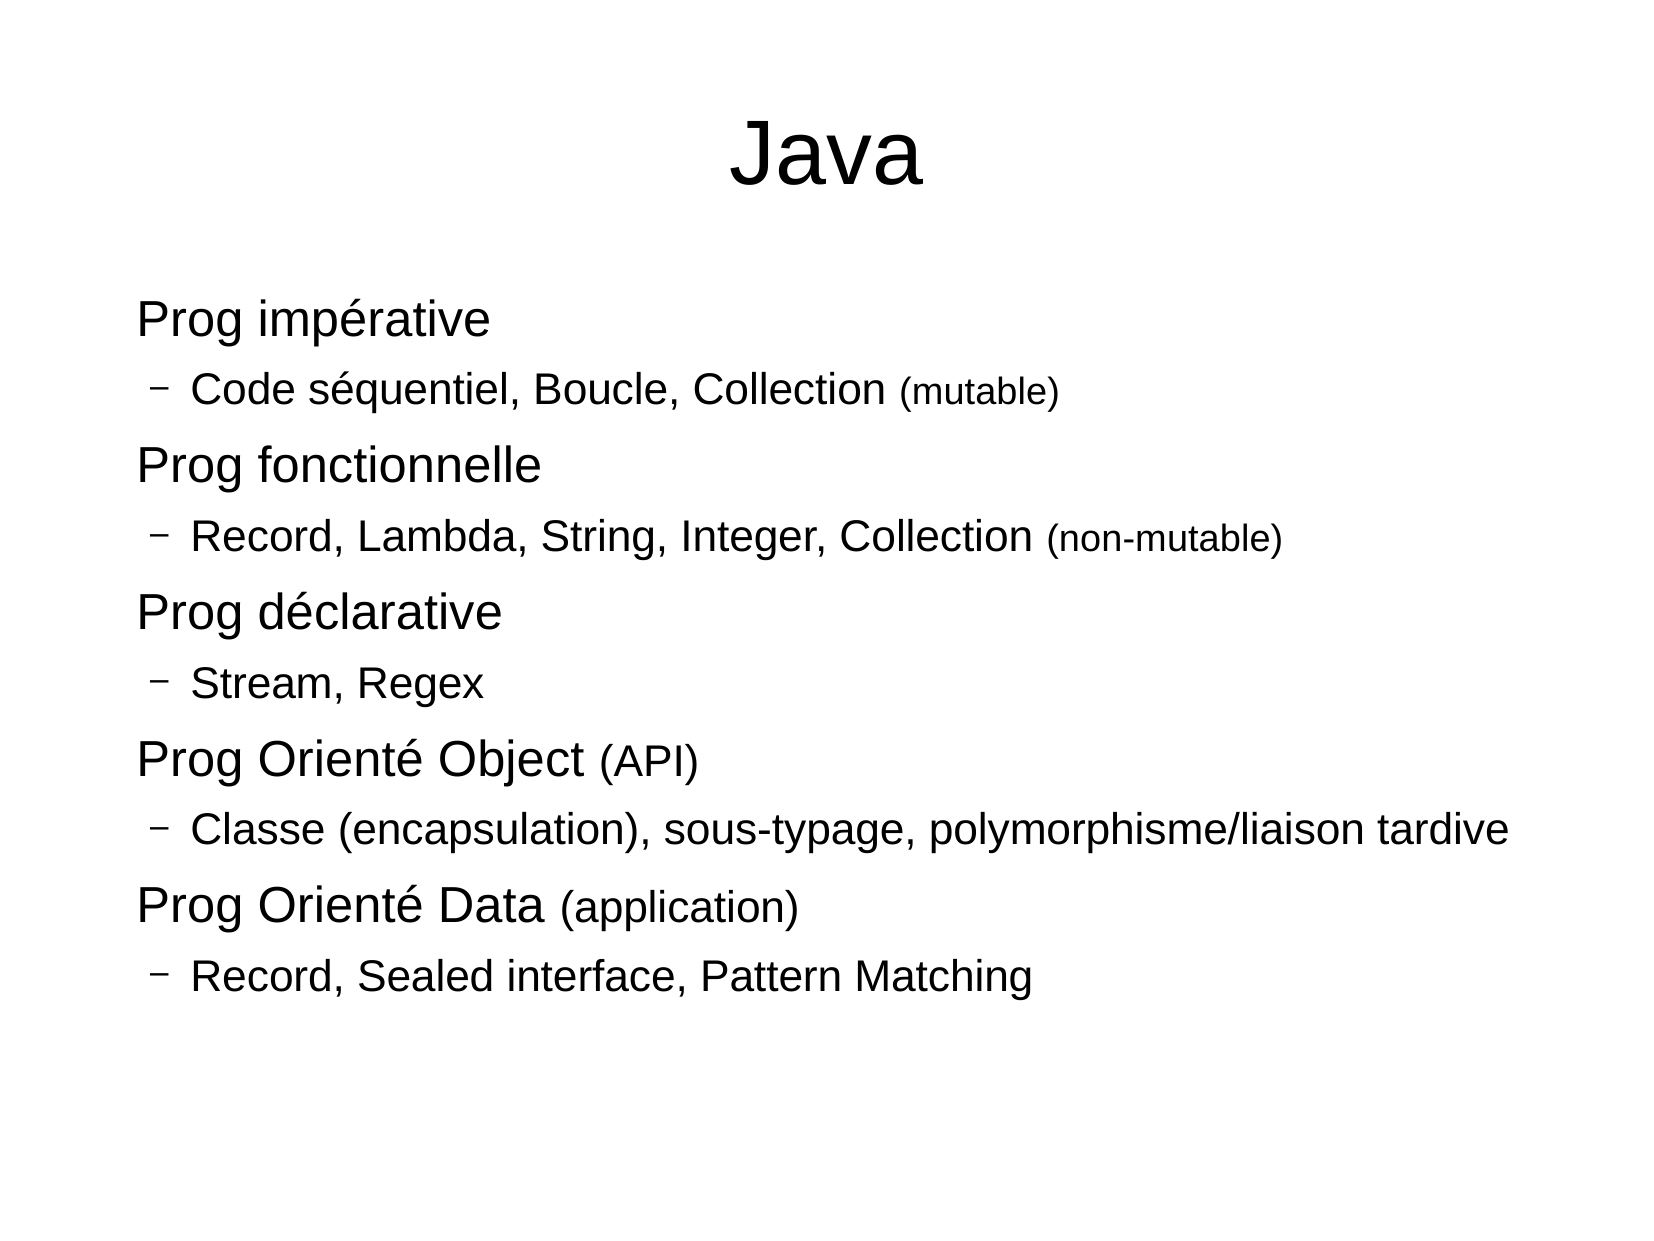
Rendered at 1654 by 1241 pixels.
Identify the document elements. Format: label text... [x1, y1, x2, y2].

title Java [82, 49, 1571, 257]
list Prog impérative Code séquentiel, Boucle, Collection (mutable) Prog fonctionnelle Record, Lambda, String, Integer, Collection (non-mutable) Prog déclarative Stream, Regex Prog Orienté Object (API) Classe (encapsulation), sous-typage, polymorphisme/liaison tardive Prog Orienté Data (application) Record, Sealed interface, Pattern Matching [82, 290, 1571, 1010]
